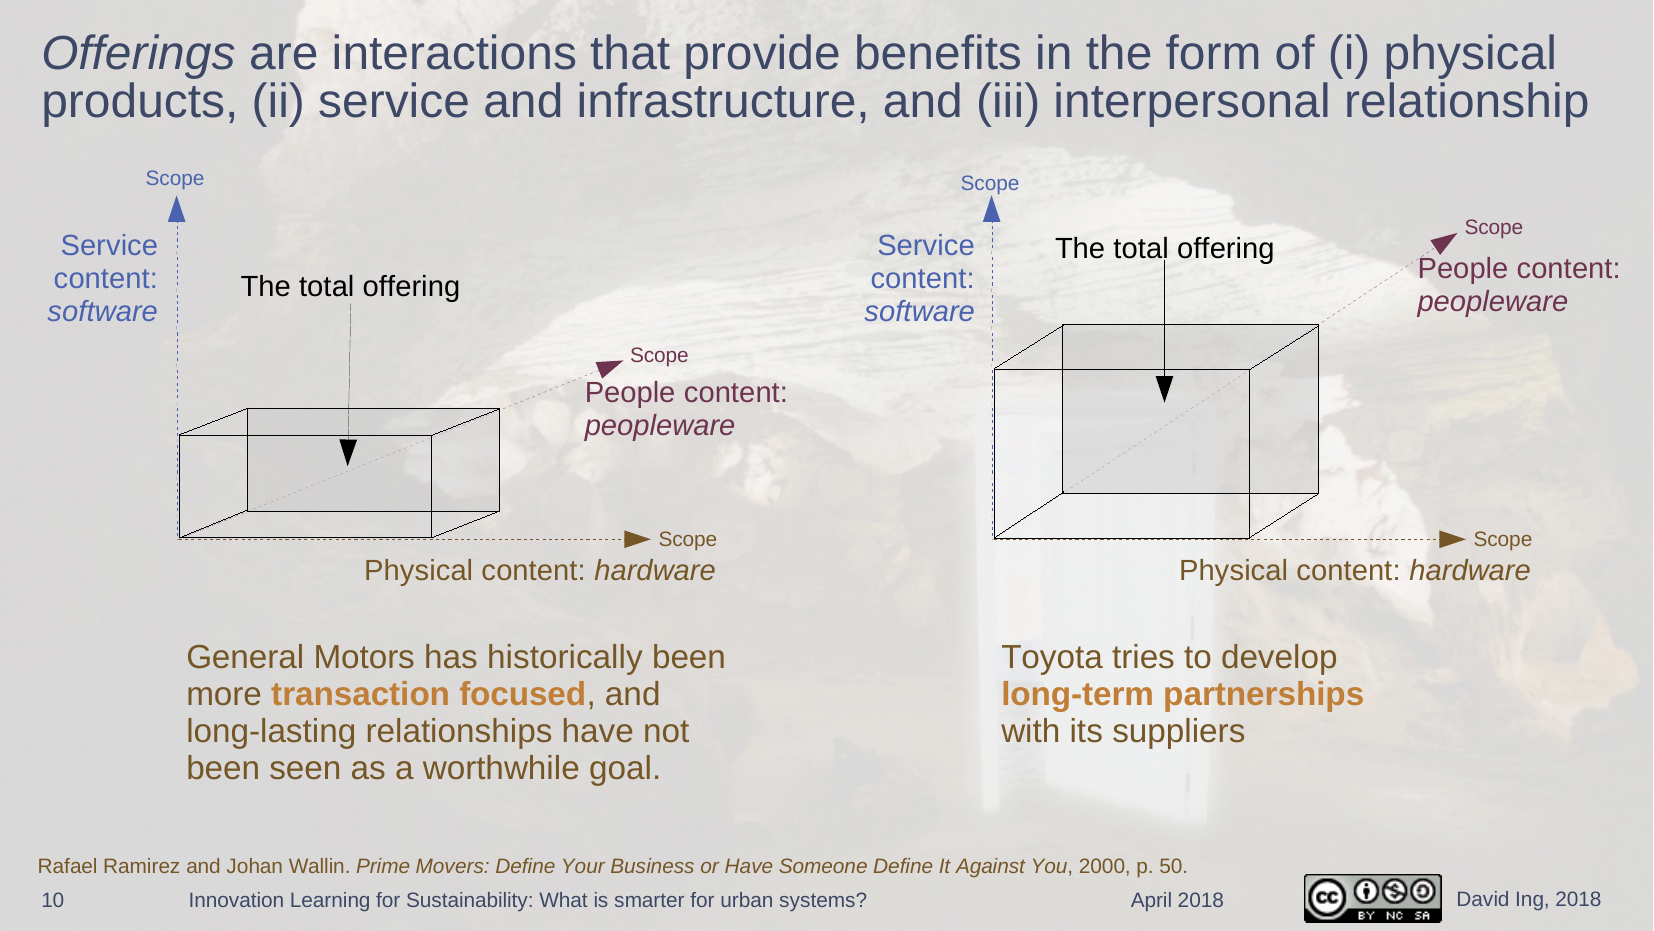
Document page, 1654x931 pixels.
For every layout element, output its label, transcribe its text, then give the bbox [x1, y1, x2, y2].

text_box [247, 408, 348, 435]
title Offerings are interactions that provide benefits in the form of (i) physical products, (ii) service and infrastructure, and (iii) interpersonal relationship [41, 30, 1613, 173]
text_box Scope [95, 154, 255, 197]
text_box Service content: software [816, 220, 990, 336]
text_box Value-elevating co-creation Providers and customer mutually experience, and then improve [0, 0, 1653, 931]
text_box General Motors has historically been more transaction focused, and long-lasting relationships have not been seen as a worthwhile goal. [171, 630, 753, 790]
text_box [349, 408, 500, 512]
text_box Physical content: hardware [332, 547, 731, 597]
text_box Scope [1458, 520, 1566, 559]
text_box The total offering [1040, 224, 1290, 273]
text_box People content: peopleware [1402, 245, 1637, 326]
text_box Scope [615, 309, 776, 369]
text_box Toyota tries to develop long-term partnerships with its suppliers [986, 630, 1568, 790]
text_box The total offering [219, 259, 482, 311]
text_box Physical content: hardware [1147, 547, 1546, 597]
text_box [1062, 370, 1249, 494]
text_box [247, 436, 431, 512]
text_box Scope [1449, 181, 1610, 245]
text_box People content: peopleware [570, 369, 818, 450]
text_box Scope [910, 138, 1070, 203]
picture [1304, 885, 1442, 923]
text_box Service content: software [0, 220, 174, 336]
text_box [1165, 324, 1319, 494]
text_box [1062, 324, 1164, 369]
text_box Scope [643, 517, 737, 563]
text_box Rafael Ramirez and Johan Wallin. Prime Movers: Define Your Business or Have Someone Define It Against You, 2000, p. 50. [37, 854, 1501, 885]
